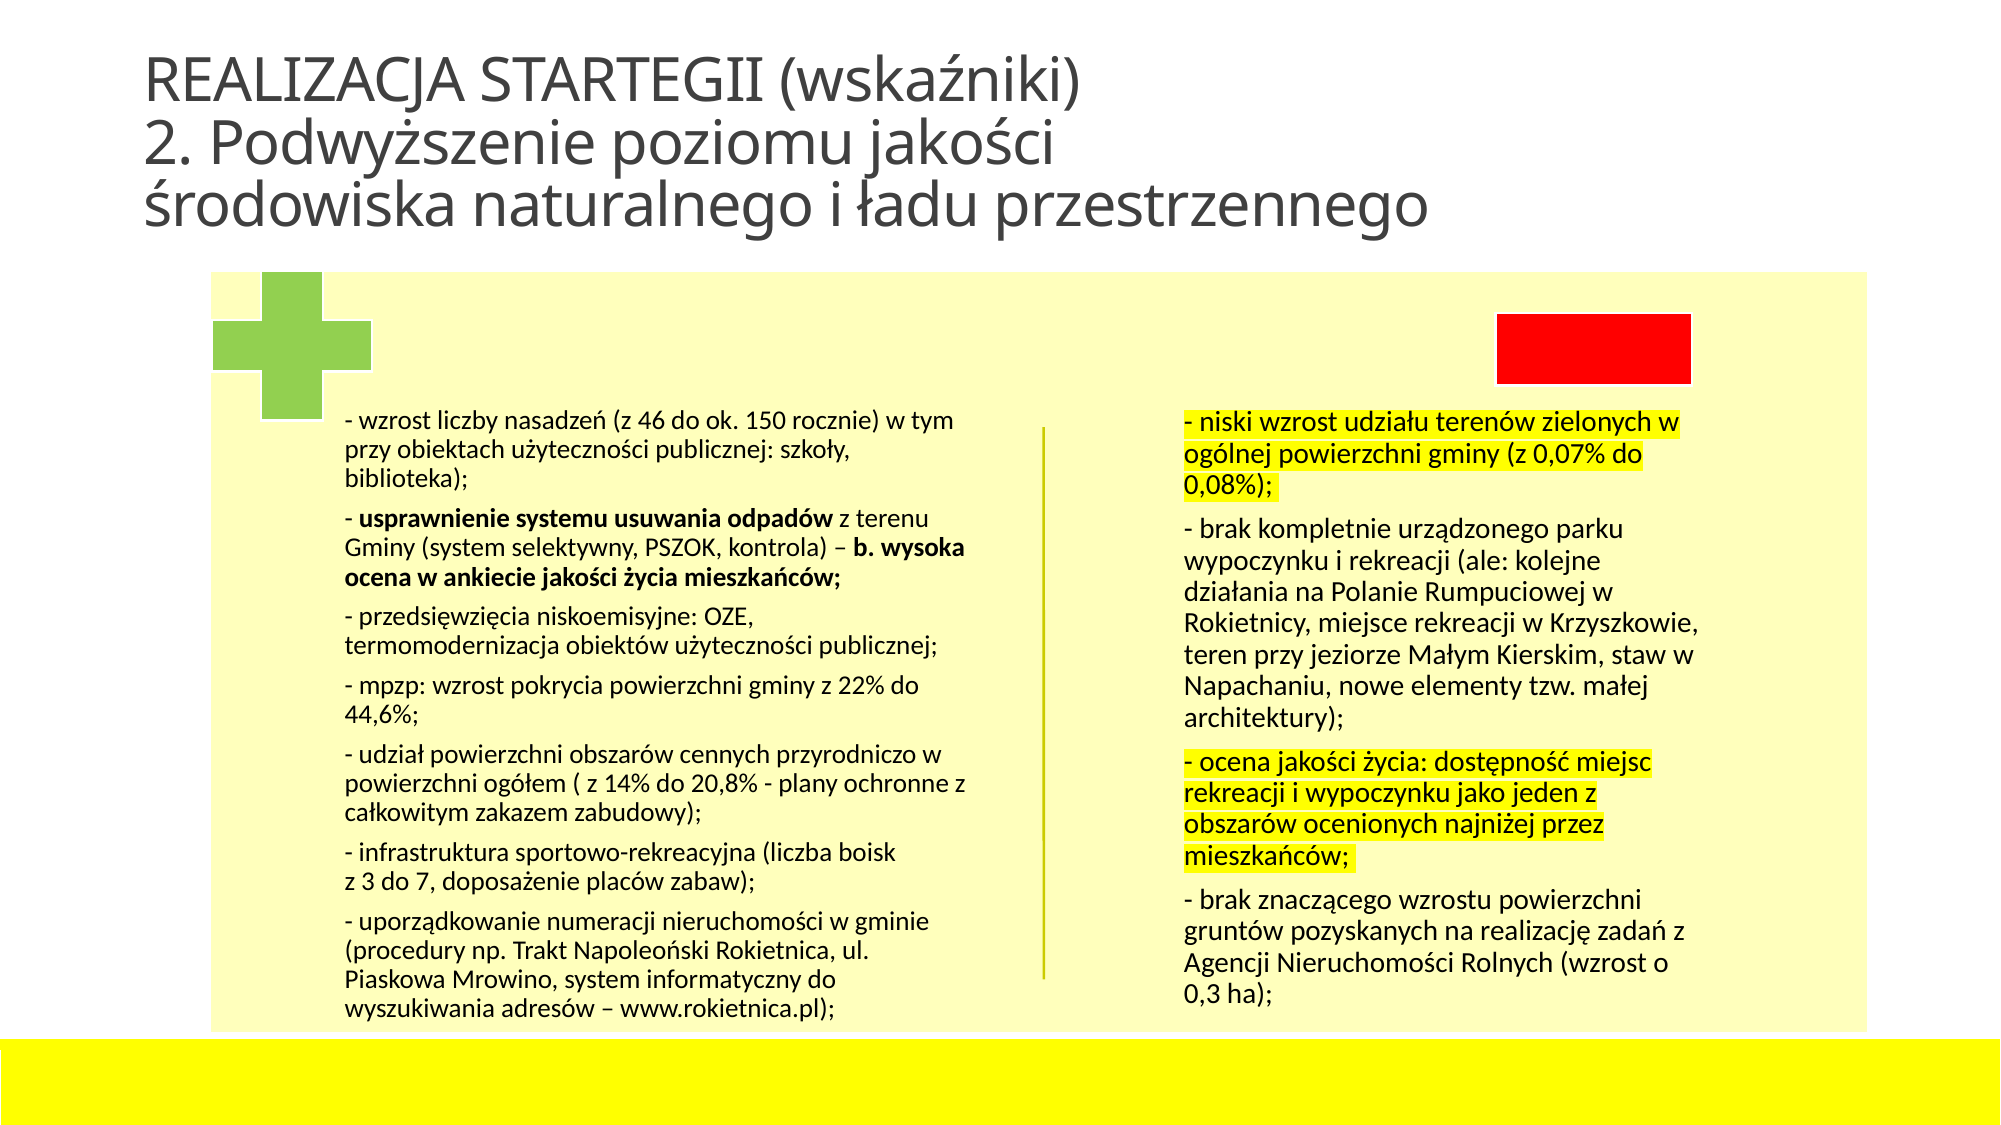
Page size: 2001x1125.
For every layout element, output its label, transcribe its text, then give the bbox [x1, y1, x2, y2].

title REALIZACJA STARTEGII (wskaźniki) 2. Podwyższenie poziomu jakości środowiska naturalnego i ładu przestrzennego [128, 42, 1821, 247]
text_box [210, 270, 1868, 1034]
text_box - wzrost liczby nasadzeń (z 46 do ok. 150 rocznie) w tym przy obiektach użyteczności publicznej: szkoły, biblioteka); - usprawnienie systemu usuwania odpadów z terenu Gminy (system selektywny, PSZOK, kontrola) – b. wysoka ocena w ankiecie jakości życia mieszkańców; - przedsięwzięcia niskoemisyjne: OZE, termomodernizacja obiektów użyteczności publicznej; - mpzp: wzrost pokrycia powierzchni gminy z 22% do 44,6%; - udział powierzchni obszarów cennych przyrodniczo w powierzchni ogółem ( z 14% do 20,8% - plany ochronne z całkowitym zakazem zabudowy); - infrastruktura sportowo-rekreacyjna (liczba boisk z 3 do 7, doposażenie placów zabaw); - uporządkowanie numeracji nieruchomości w gminie (procedury np. Trakt Napoleoński Rokietnica, ul. Piaskowa Mrowino, system informatyczny do wyszukiwania adresów – www.rokietnica.pl); [340, 401, 972, 1053]
text_box - niski wzrost udziału terenów zielonych w ogólnej powierzchni gminy (z 0,07% do 0,08%); - brak kompletnie urządzonego parku wypoczynku i rekreacji (ale: kolejne działania na Polanie Rumpuciowej w Rokietnicy, miejsce rekreacji w Krzyszkowie, teren przy jeziorze Małym Kierskim, staw w Napachaniu, nowe elementy tzw. małej architektury); - ocena jakości życia: dostępność miejsc rekreacji i wypoczynku jako jeden z obszarów ocenionych najniżej przez mieszkańców; - brak znaczącego wzrostu powierzchni gruntów pozyskanych na realizację zadań z Agencji Nieruchomości Rolnych (wzrost o 0,3 ha); [1179, 402, 1705, 981]
